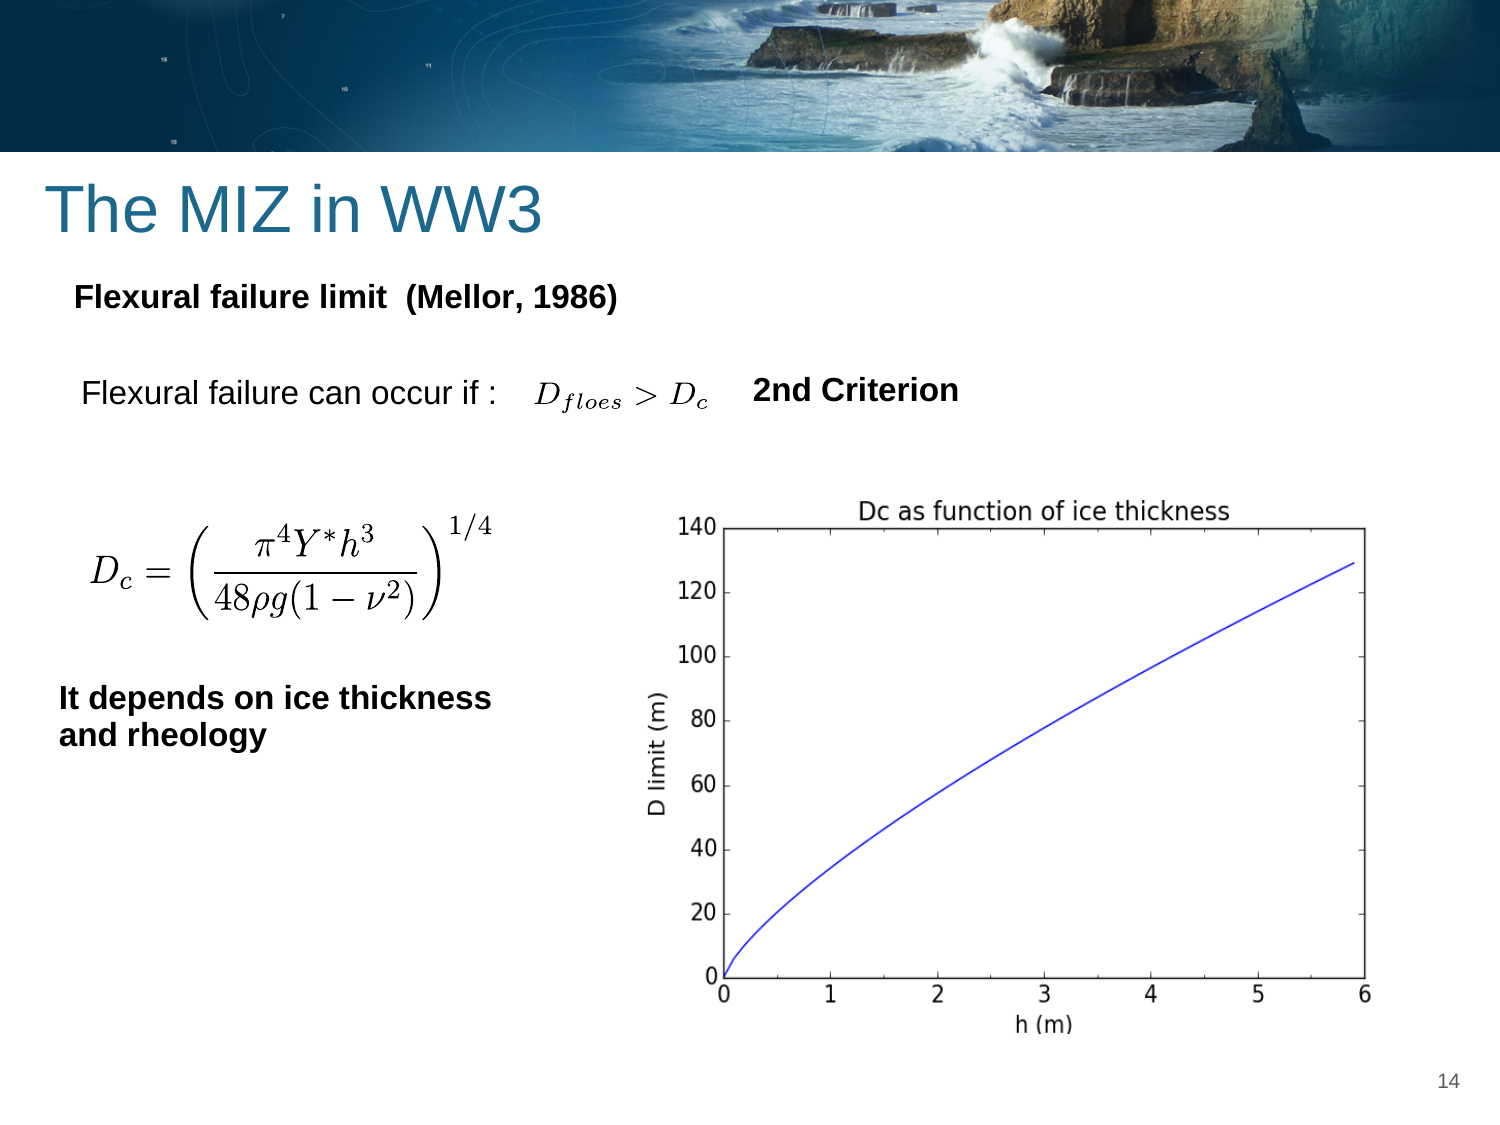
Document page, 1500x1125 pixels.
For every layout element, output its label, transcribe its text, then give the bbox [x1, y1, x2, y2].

text_box Flexural failure can occur if : [81, 374, 583, 413]
text_box 2nd Criterion [738, 358, 1004, 414]
text_box Flexural failure limit (Mellor, 1986) [59, 265, 709, 325]
title The MIZ in WW3 [29, 118, 1214, 294]
picture [0, 0, 1500, 152]
text_box [532, 382, 708, 414]
picture [620, 472, 1447, 1034]
text_box It depends on ice thickness and rheology [59, 679, 562, 755]
text_box [88, 513, 493, 621]
